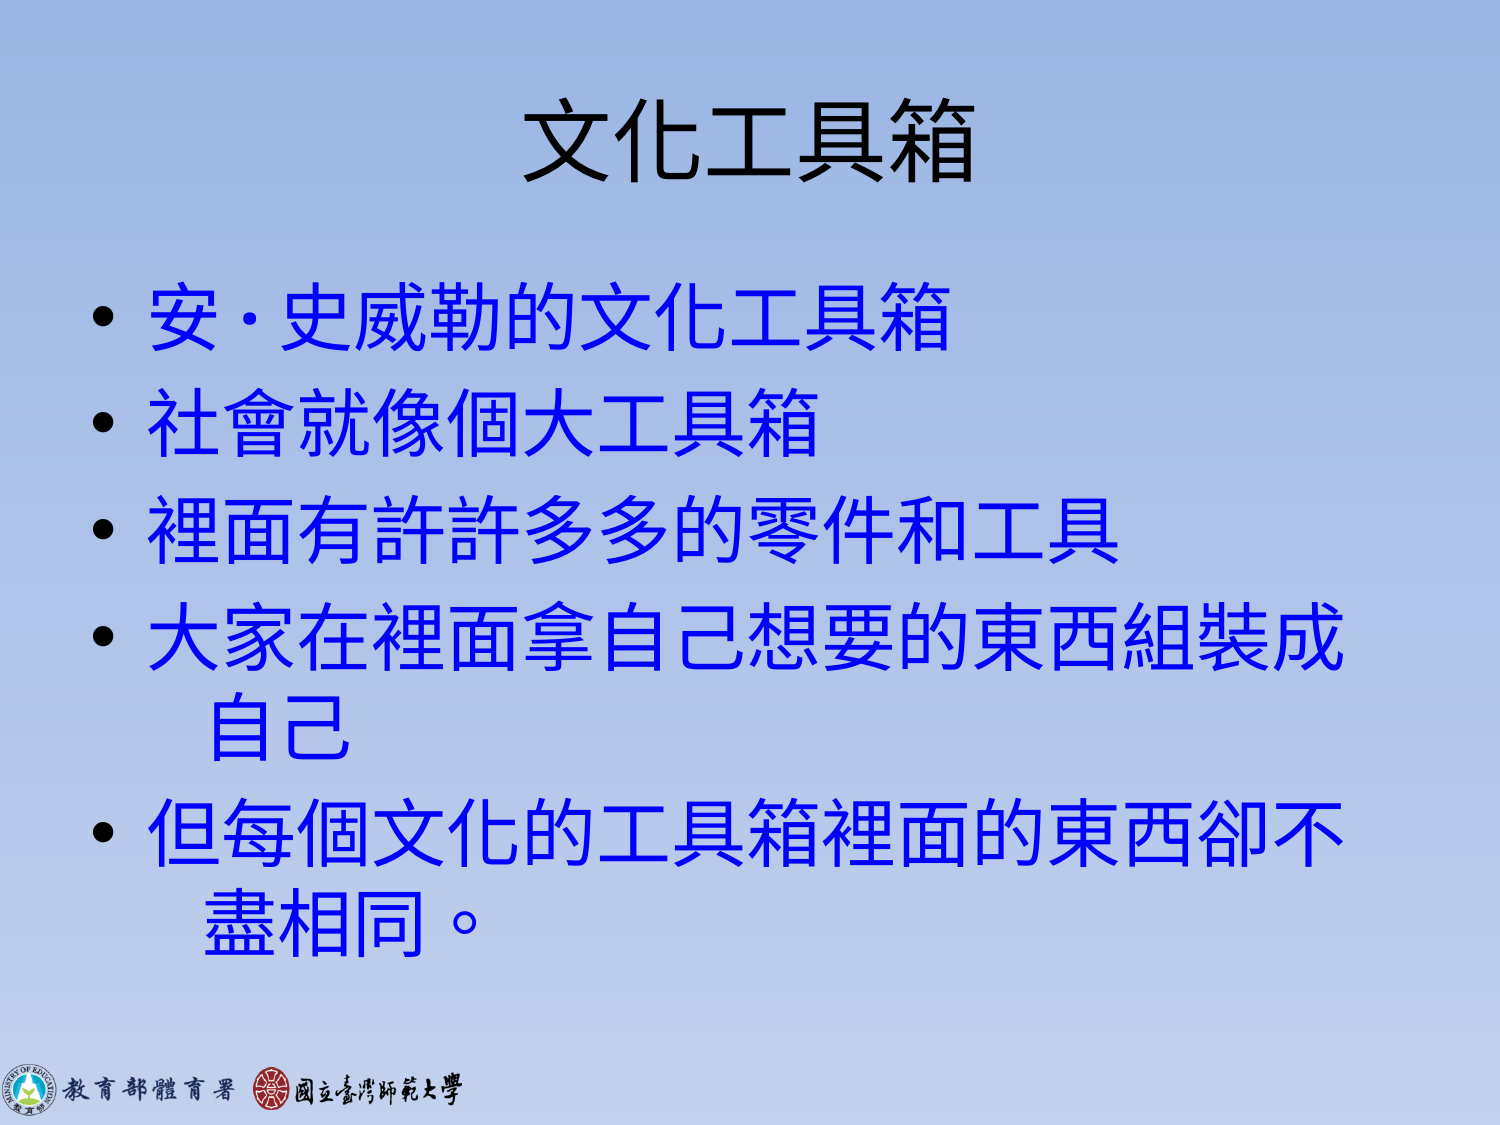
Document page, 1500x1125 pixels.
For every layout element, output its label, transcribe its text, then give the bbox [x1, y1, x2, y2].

title 文化工具箱 [75, 45, 1426, 233]
list 安·史威勒的文化工具箱 社會就像個大工具箱 裡面有許許多多的零件和工具 大家在裡面拿自己想要的東西組裝成自己 但每個文化的工具箱裡面的東西卻不盡相同。 [75, 262, 1426, 1005]
